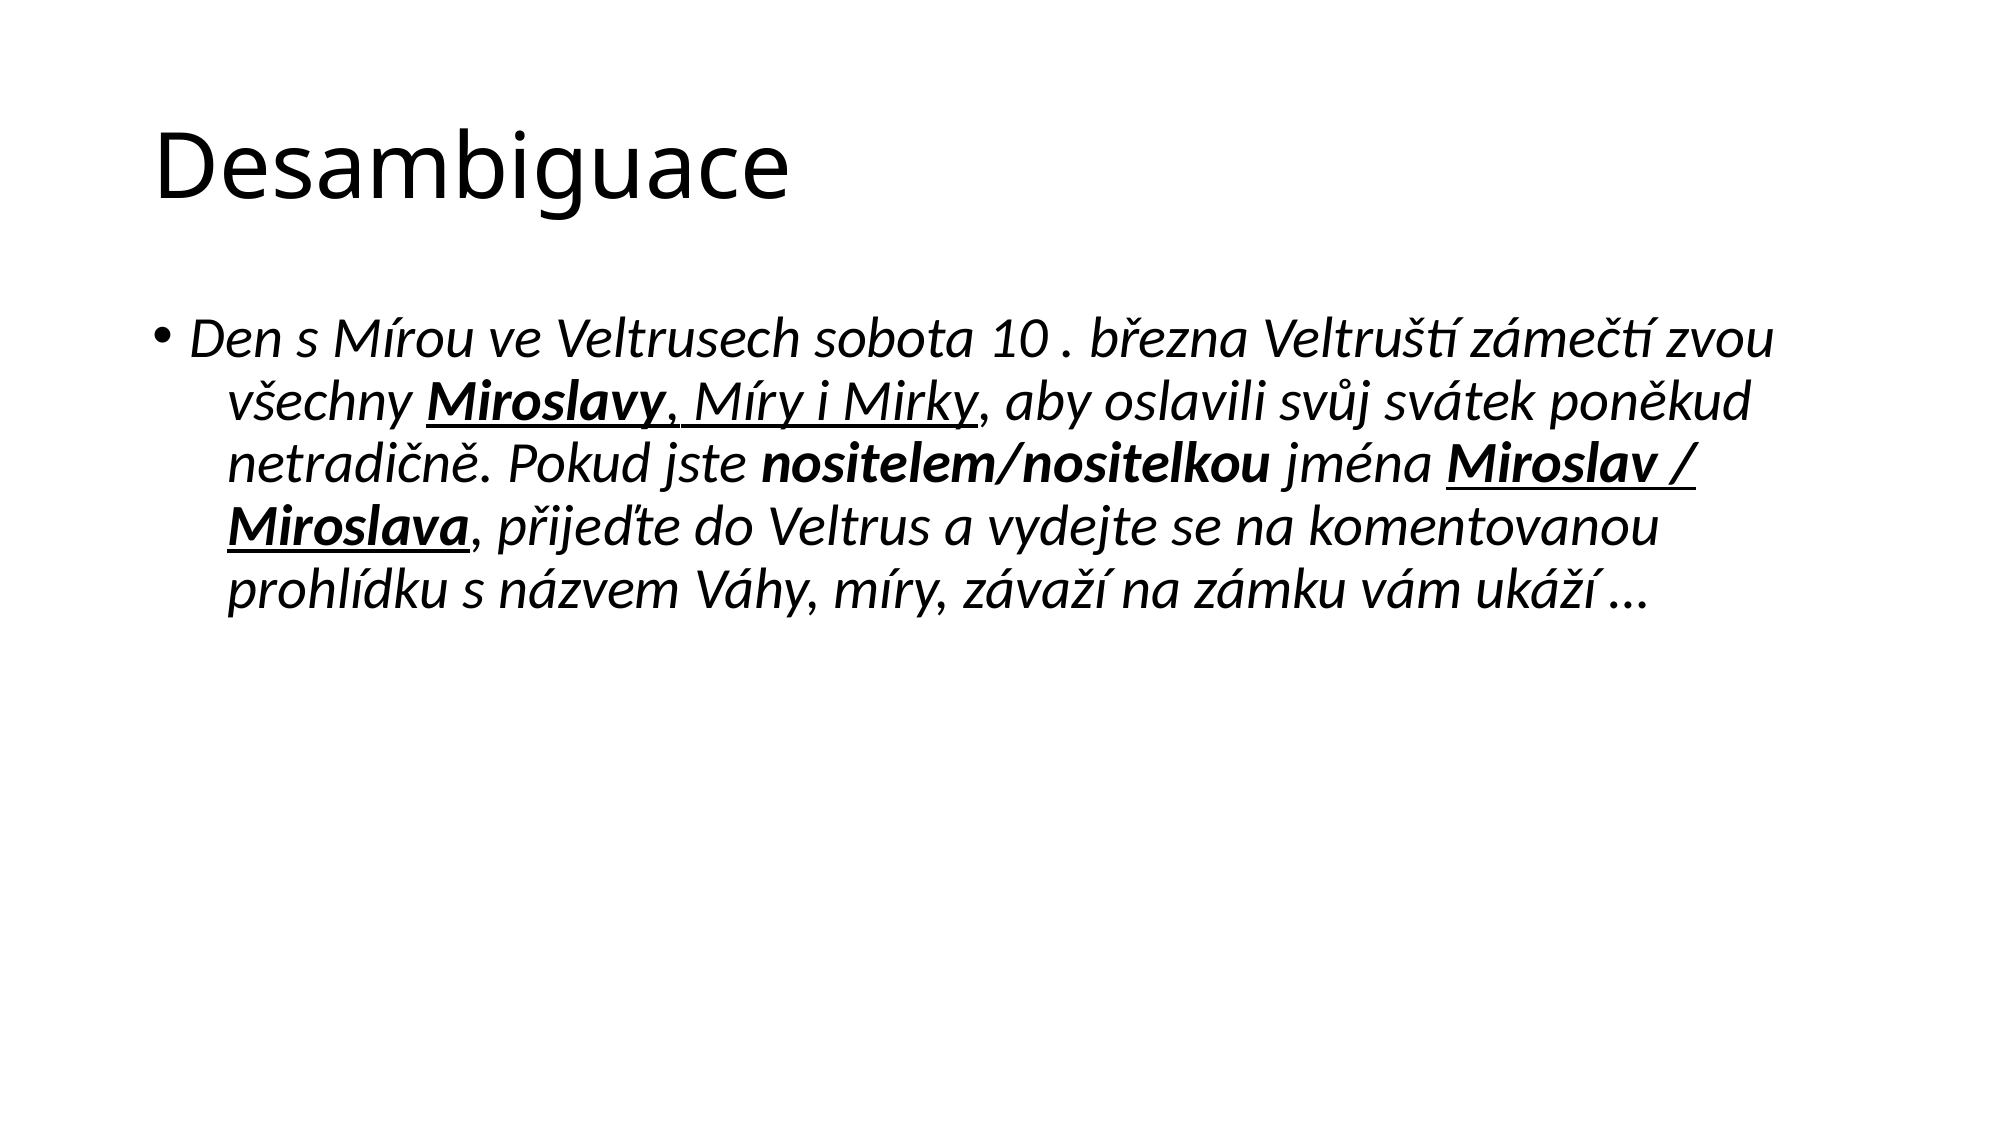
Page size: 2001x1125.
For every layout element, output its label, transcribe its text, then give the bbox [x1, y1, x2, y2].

title Desambiguace [137, 59, 1863, 278]
list Den s Mírou ve Veltrusech sobota 10 . března Veltruští zámečtí zvou všechny Miroslavy, Míry i Mirky, aby oslavili svůj svátek poněkud netradičně. Pokud jste nositelem/nositelkou jména Miroslav / Miroslava, přijeďte do Veltrus a vydejte se na komentovanou prohlídku s názvem Váhy, míry, závaží na zámku vám ukáží … [137, 299, 1863, 1014]
